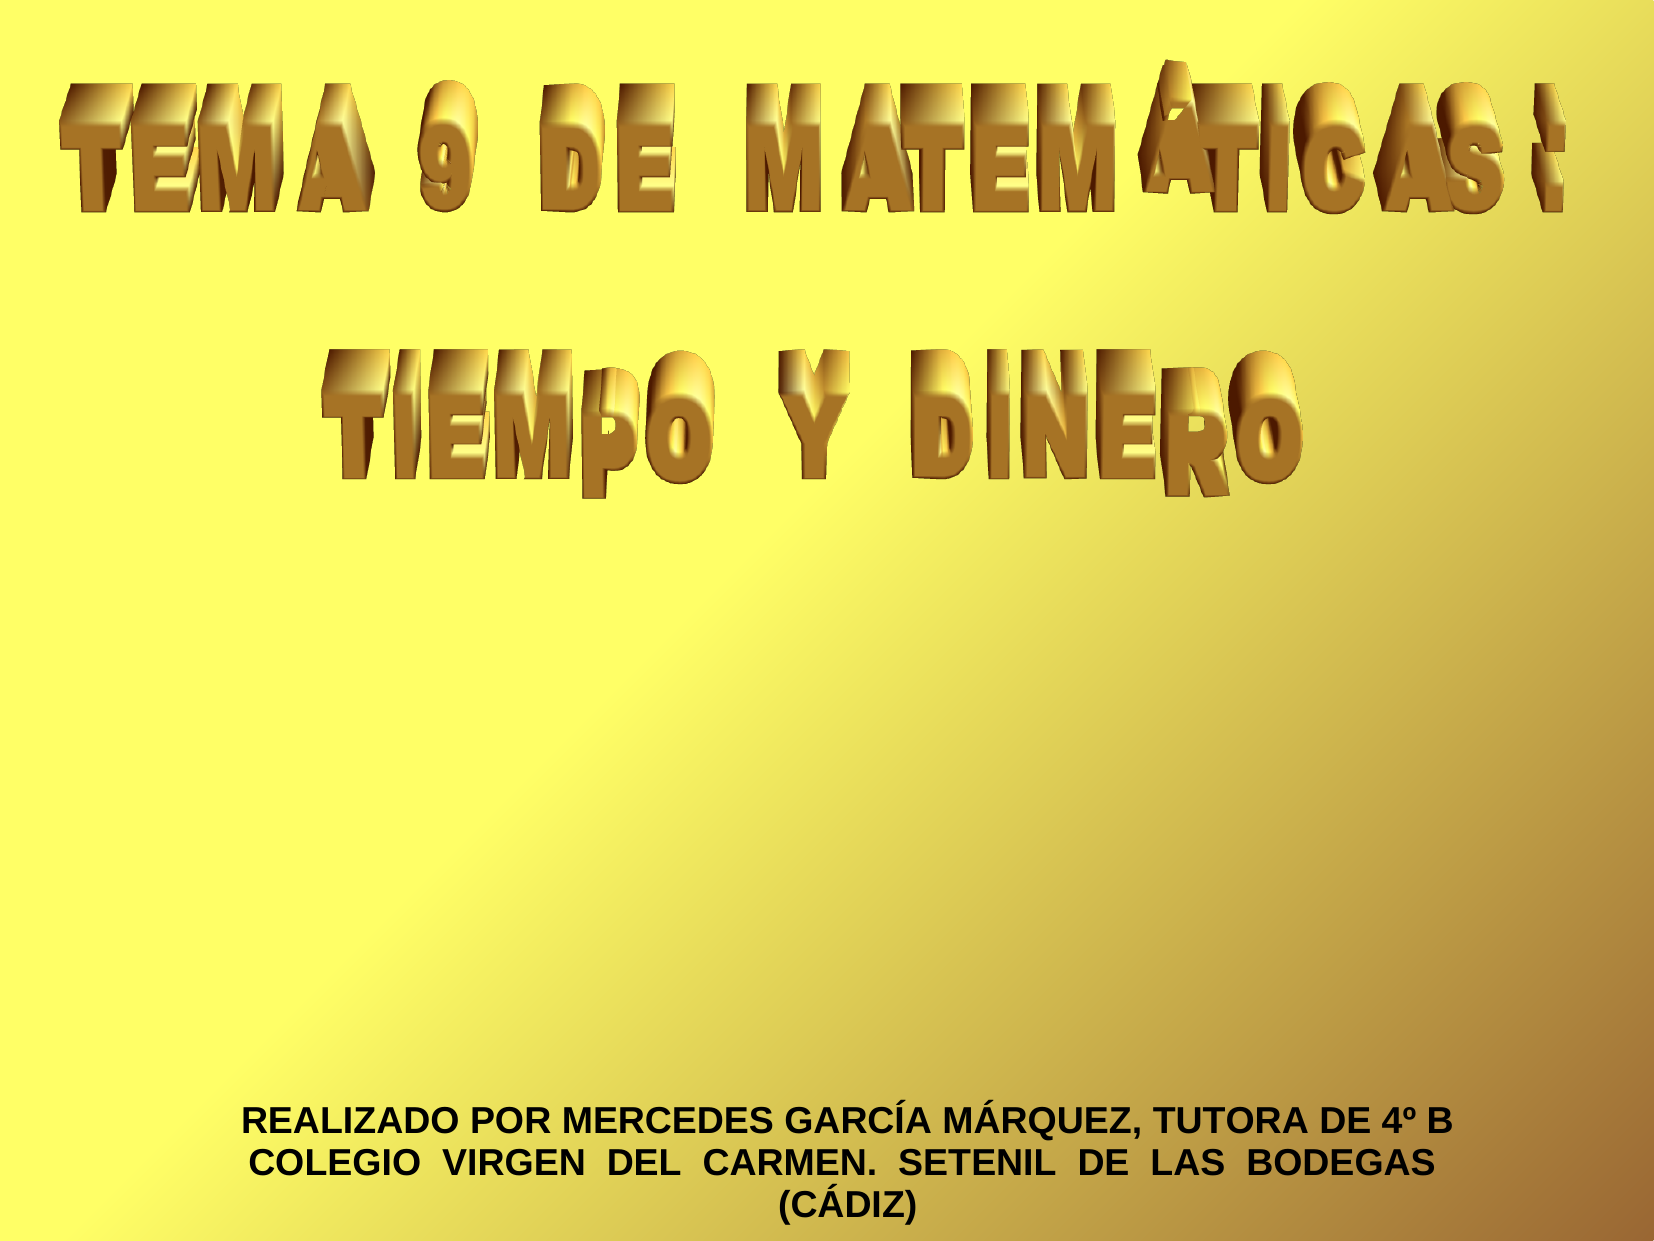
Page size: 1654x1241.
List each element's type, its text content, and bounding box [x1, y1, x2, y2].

text_box REALIZADO POR MERCEDES GARCÍA MÁRQUEZ, TUTORA DE 4º B COLEGIO VIRGEN DEL CARMEN. SETENIL DE LAS BODEGAS (CÁDIZ) [160, 1092, 1536, 1192]
